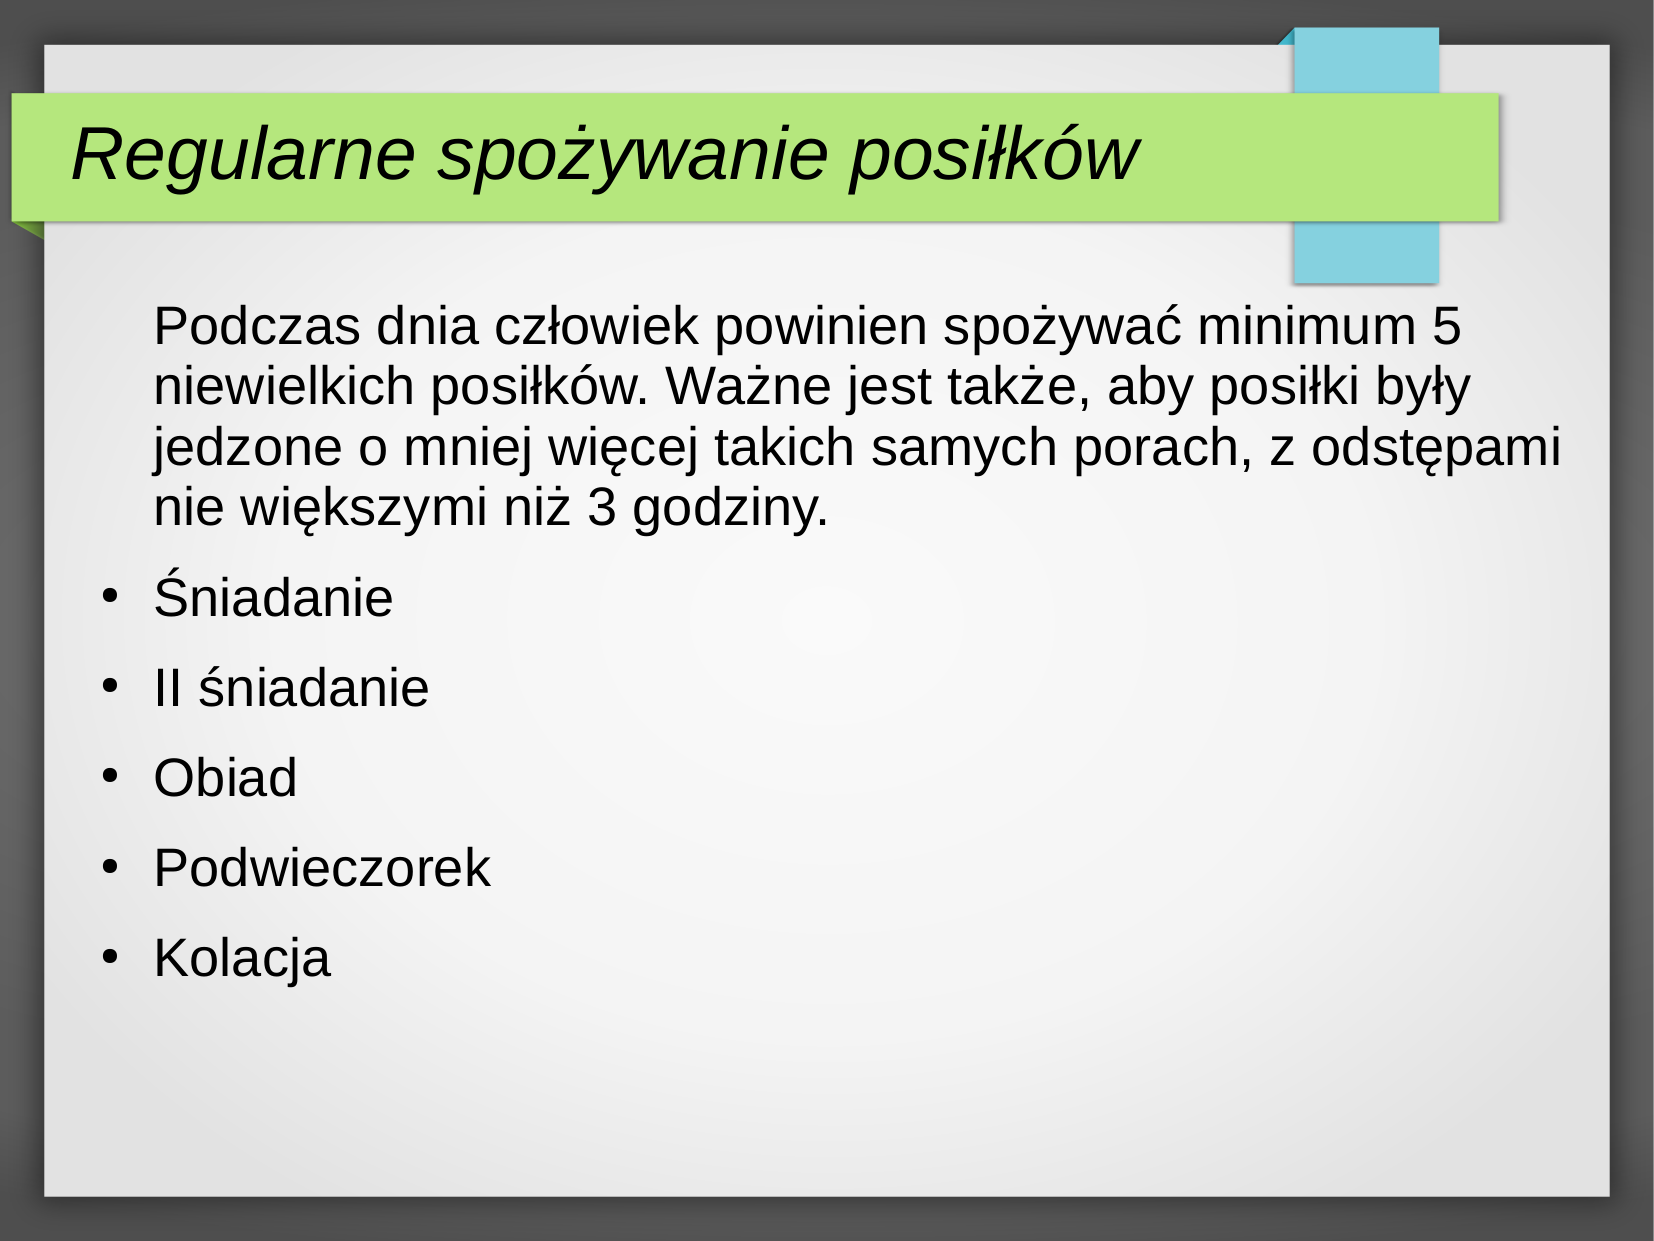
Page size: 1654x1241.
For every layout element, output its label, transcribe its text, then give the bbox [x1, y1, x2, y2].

picture [0, 0, 1654, 1241]
title Regularne spożywanie posiłków [70, 94, 1252, 213]
list Podczas dnia człowiek powinien spożywać minimum 5 niewielkich posiłków. Ważne jest także, aby posiłki były jedzone o mniej więcej takich samych porach, z odstępami nie większymi niż 3 godziny. Śniadanie II śniadanie Obiad Podwieczorek Kolacja [82, 295, 1571, 1015]
